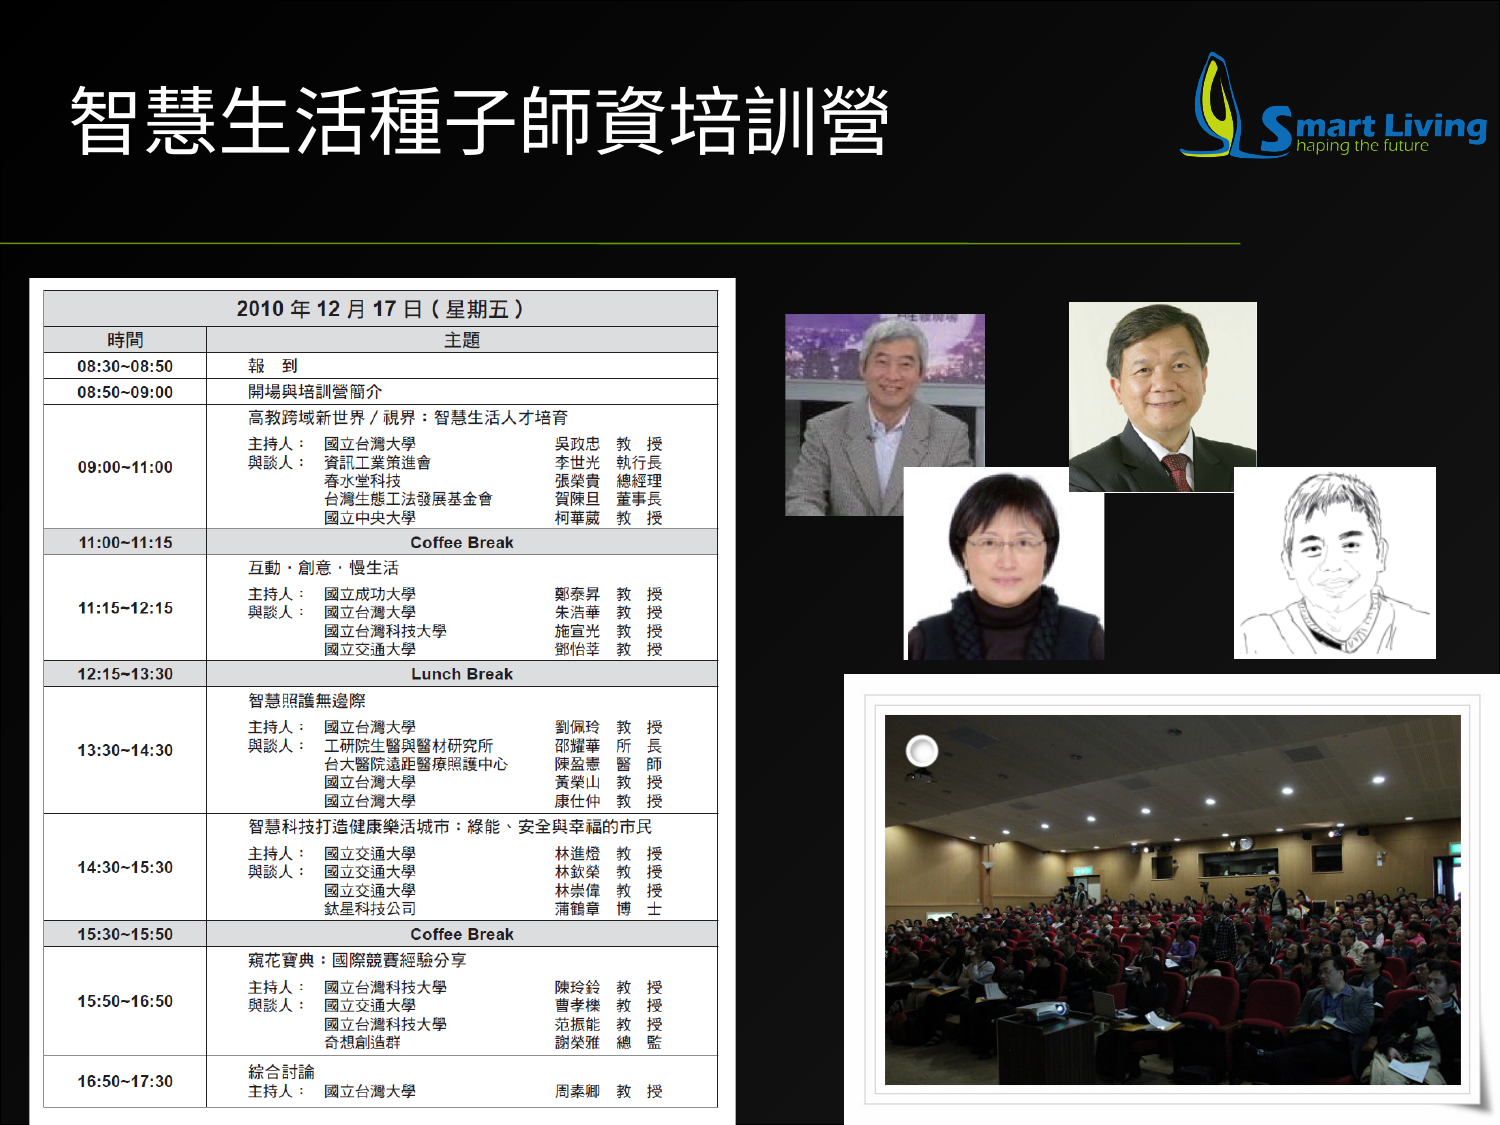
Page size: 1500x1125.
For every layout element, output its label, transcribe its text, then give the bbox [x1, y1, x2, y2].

picture [844, 674, 1500, 1125]
picture [785, 302, 1436, 660]
text_box 智慧生活種子師資培訓營 [53, 31, 1164, 208]
picture [29, 278, 736, 1125]
